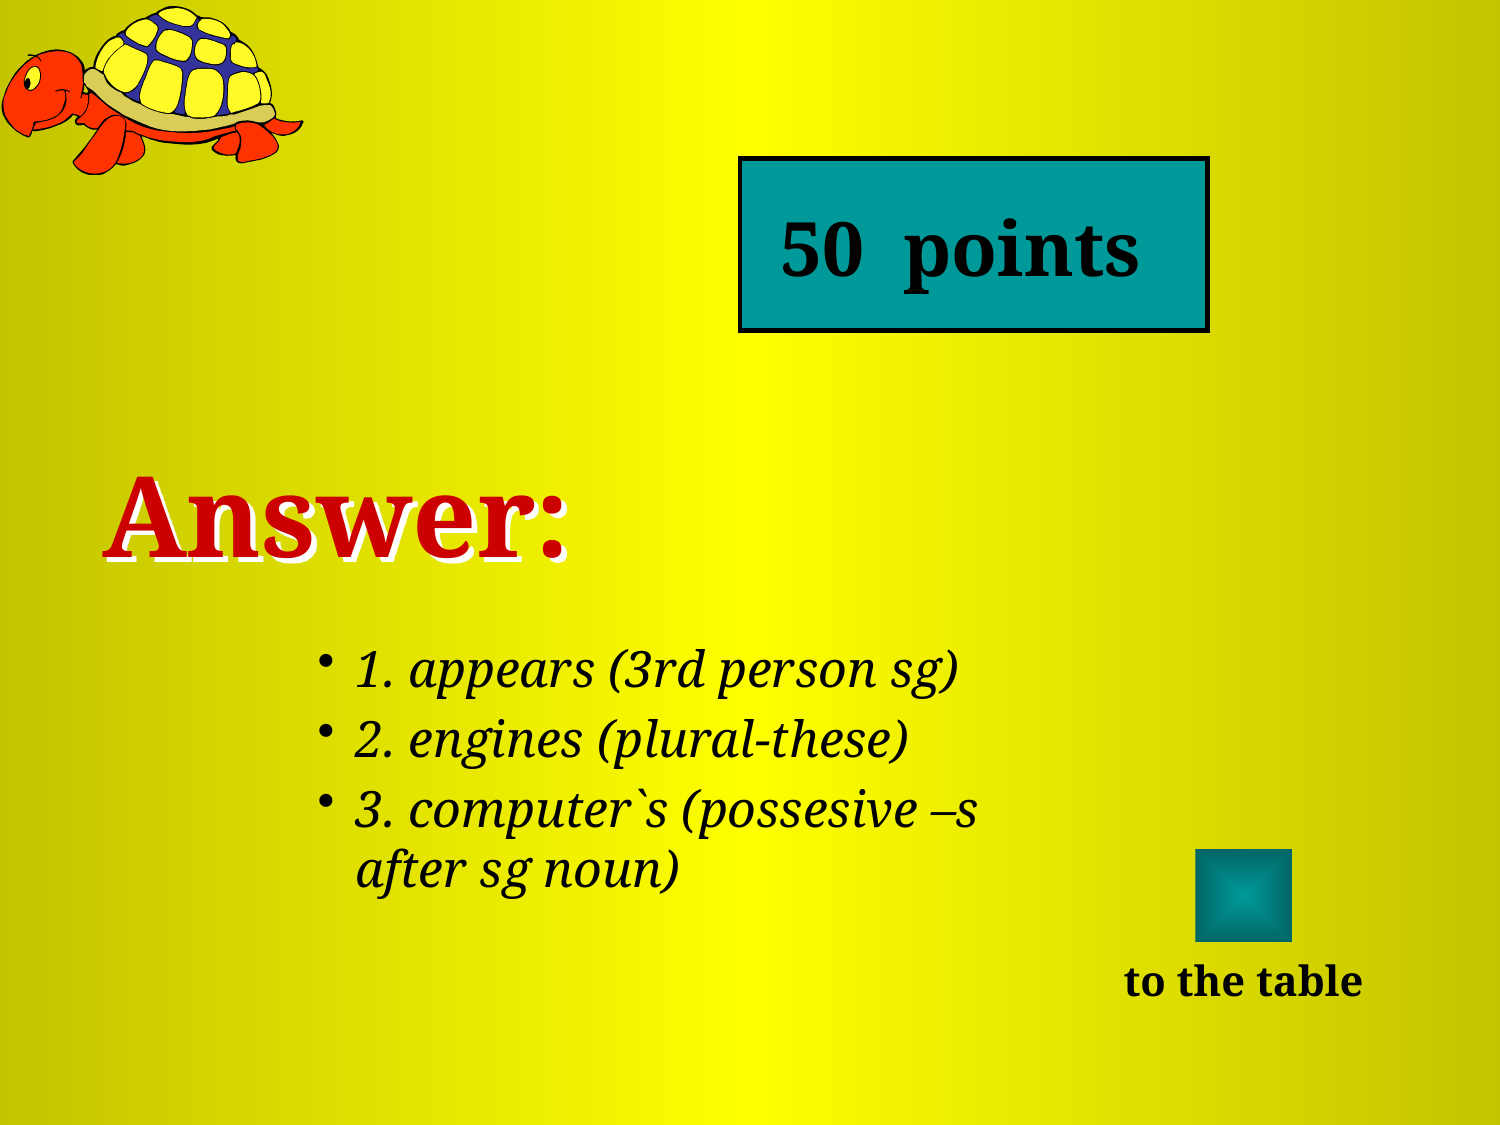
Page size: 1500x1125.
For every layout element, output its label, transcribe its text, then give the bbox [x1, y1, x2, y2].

text_box [1195, 849, 1292, 942]
text_box 50 points [765, 193, 1179, 299]
title Answer: [86, 418, 1362, 607]
text_box to the table [1069, 947, 1418, 1012]
text_box 1. appears (3rd person sg) 2. engines (plural-these) 3. computer`s (possesive –s after sg noun) [152, 629, 1082, 975]
text_box [739, 158, 1208, 331]
